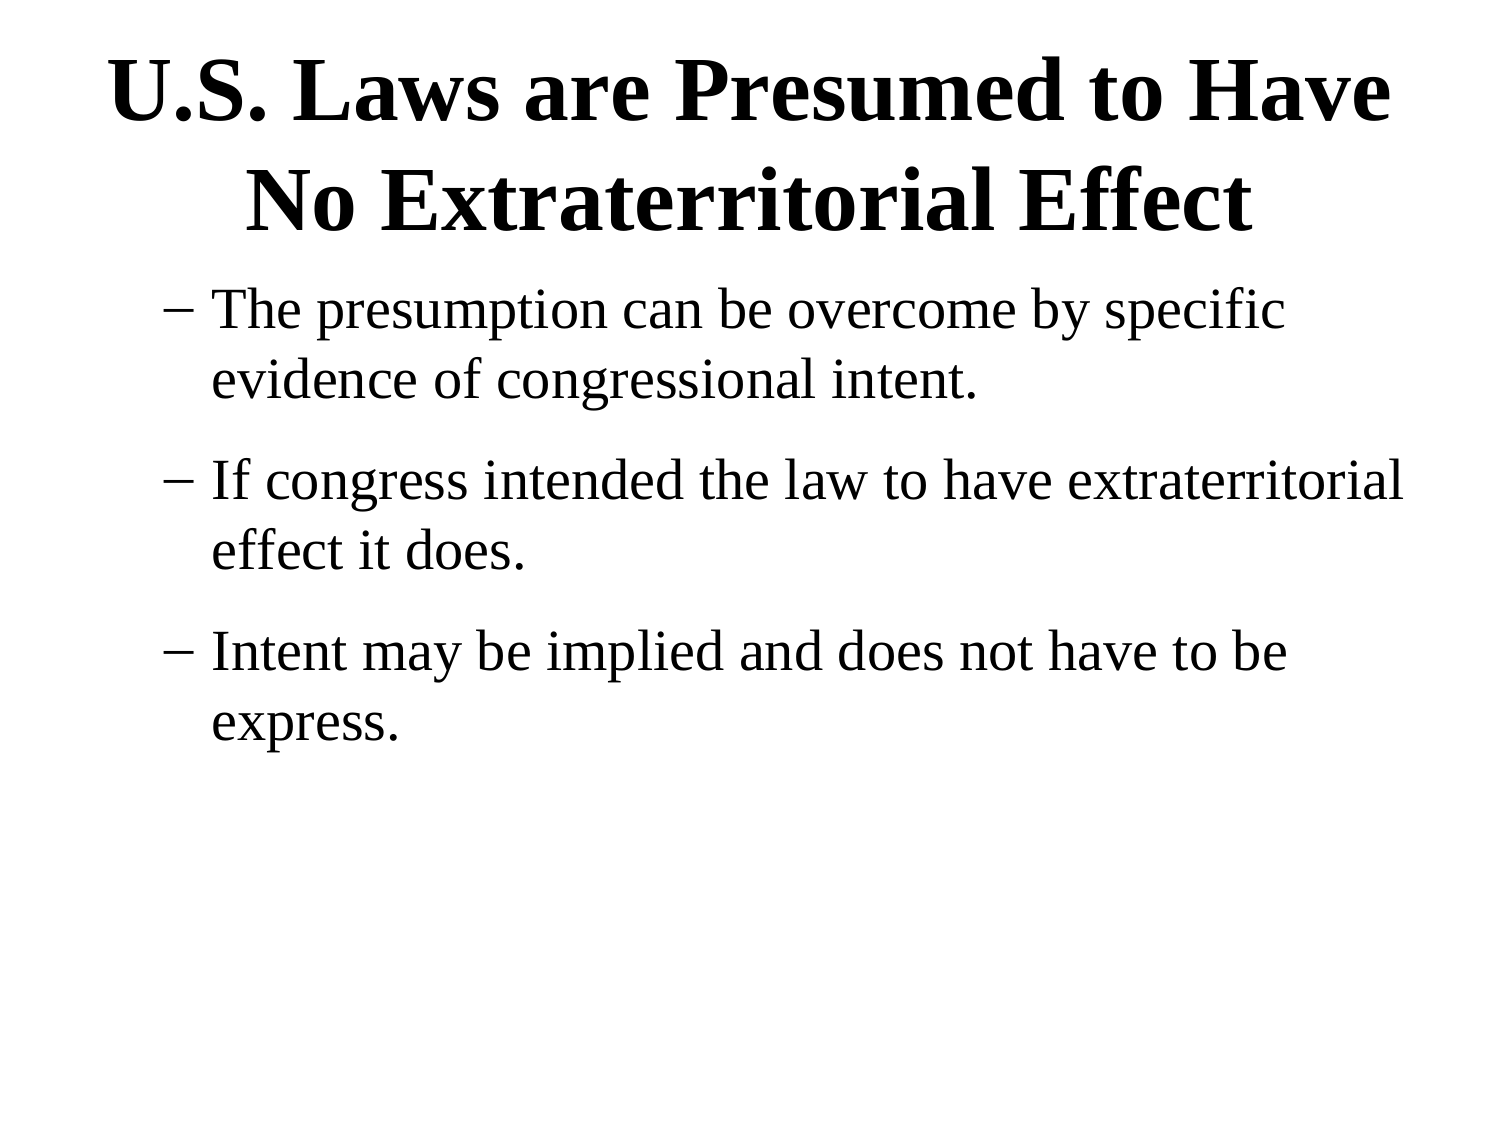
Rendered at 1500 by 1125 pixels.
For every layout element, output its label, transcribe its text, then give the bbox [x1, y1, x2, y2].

list The presumption can be overcome by specific evidence of congressional intent. If congress intended the law to have extraterritorial effect it does. Intent may be implied and does not have to be express. [75, 262, 1426, 1005]
title U.S. Laws are Presumed to Have No Extraterritorial Effect [75, 45, 1426, 233]
